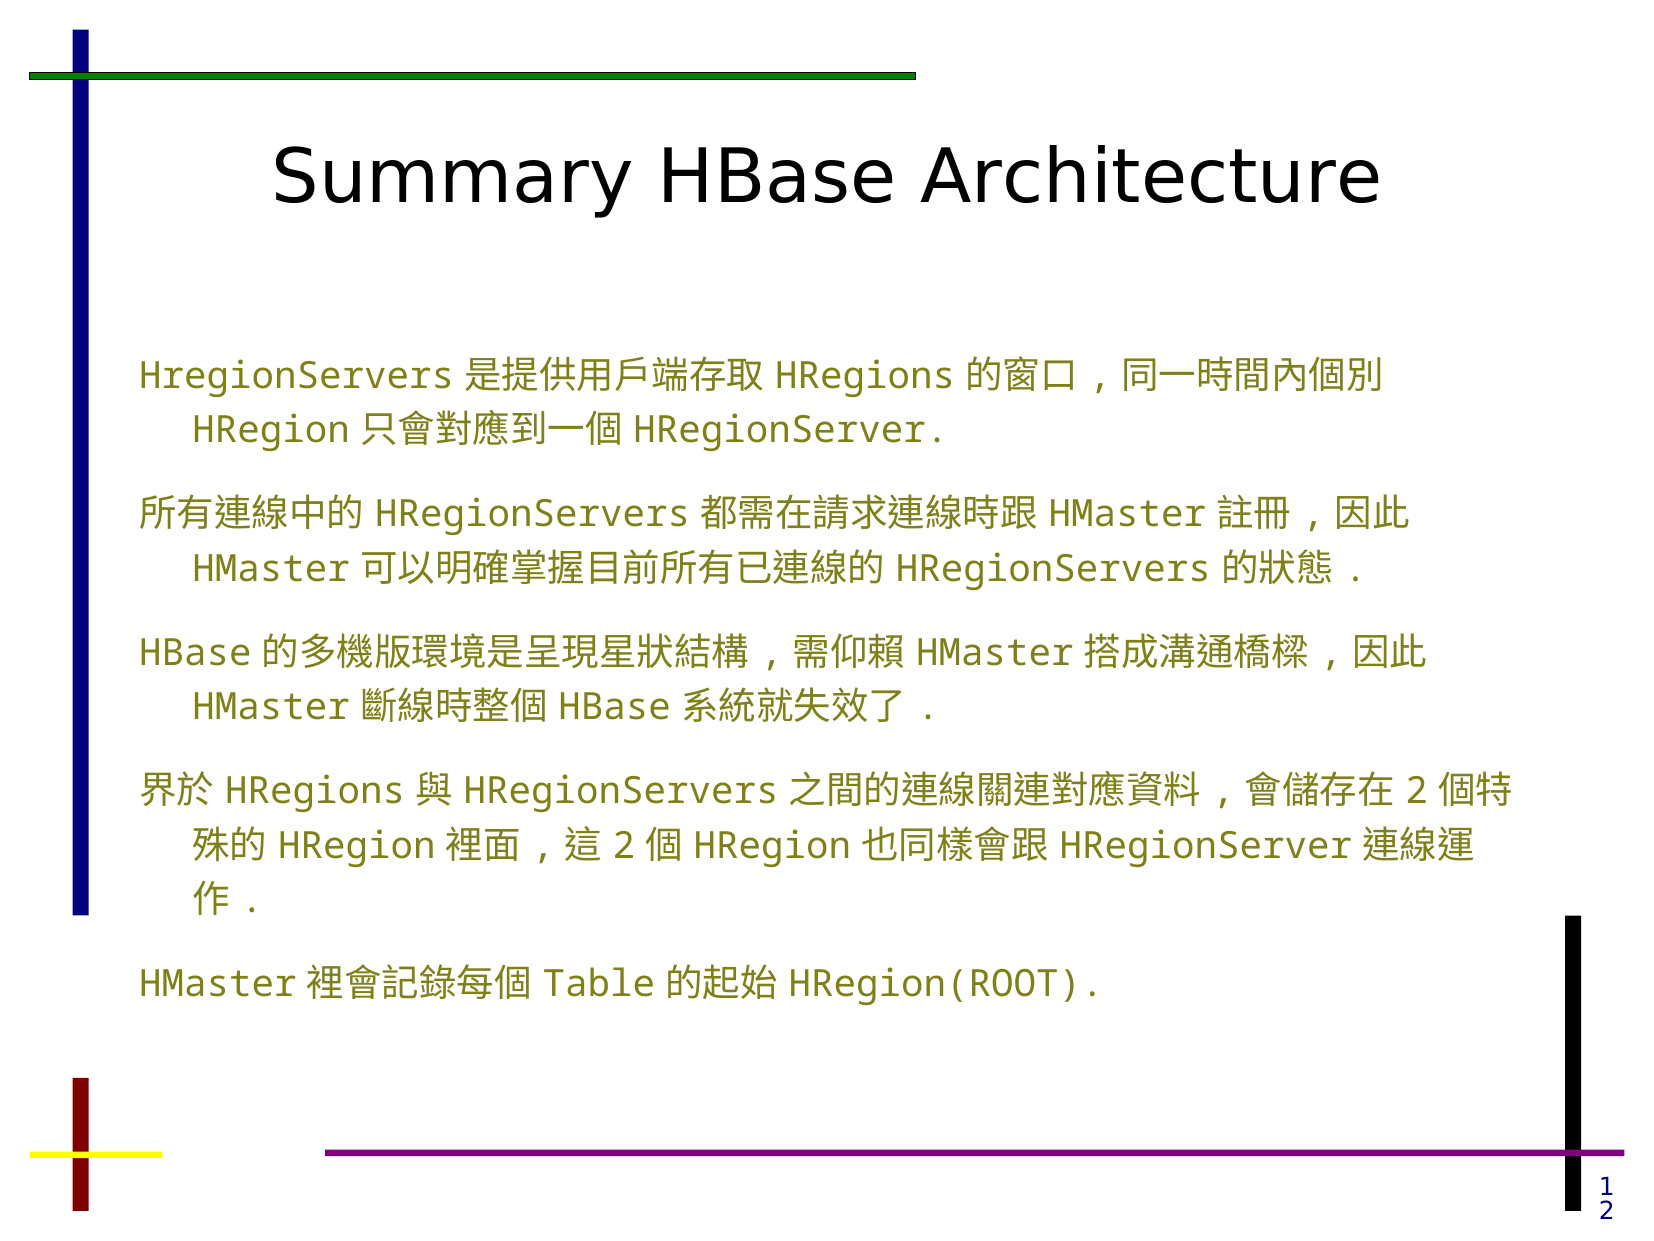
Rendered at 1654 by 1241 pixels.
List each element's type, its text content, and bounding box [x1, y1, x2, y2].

list HregionServers是提供用戶端存取HRegions的窗口,同一時間內個別HRegion只會對應到一個HRegionServer. 所有連線中的HRegionServers都需在請求連線時跟HMaster註冊,因此HMaster可以明確掌握目前所有已連線的HRegionServers的狀態. HBase的多機版環境是呈現星狀結構,需仰賴HMaster搭成溝通橋樑,因此HMaster斷線時整個HBase系統就失效了. 界於HRegions與HRegionServers之間的連線關連對應資料,會儲存在2個特殊的HRegion裡面,這2個HRegion也同樣會跟HRegionServer連線運作. HMaster裡會記錄每個Table的起始HRegion(ROOT). [121, 344, 1534, 1112]
title Summary HBase Architecture [121, 88, 1534, 266]
